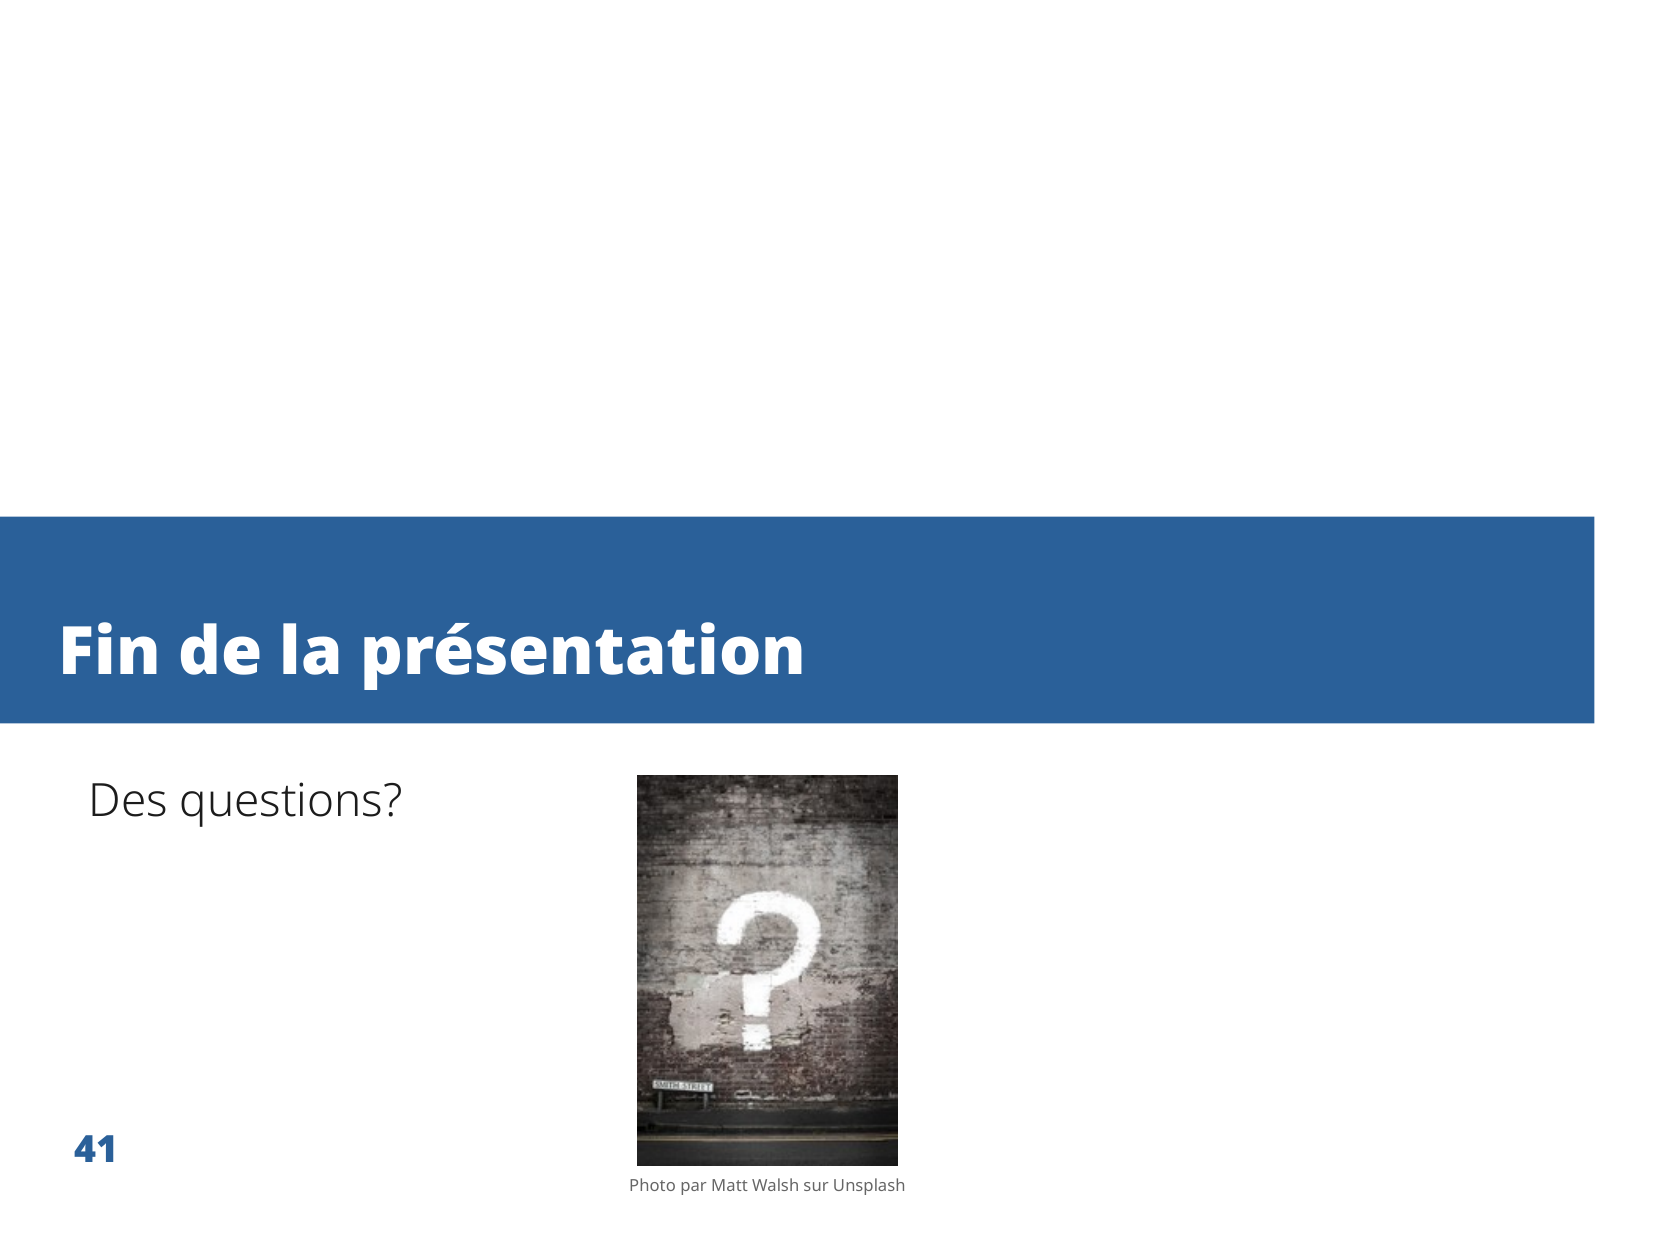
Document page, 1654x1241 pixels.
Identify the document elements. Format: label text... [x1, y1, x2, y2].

title Fin de la présentation [59, 546, 1595, 694]
picture [637, 775, 898, 1166]
text_box Photo par Matt Walsh sur Unsplash [472, 1165, 1063, 1205]
text_box Des questions? [88, 767, 1595, 851]
